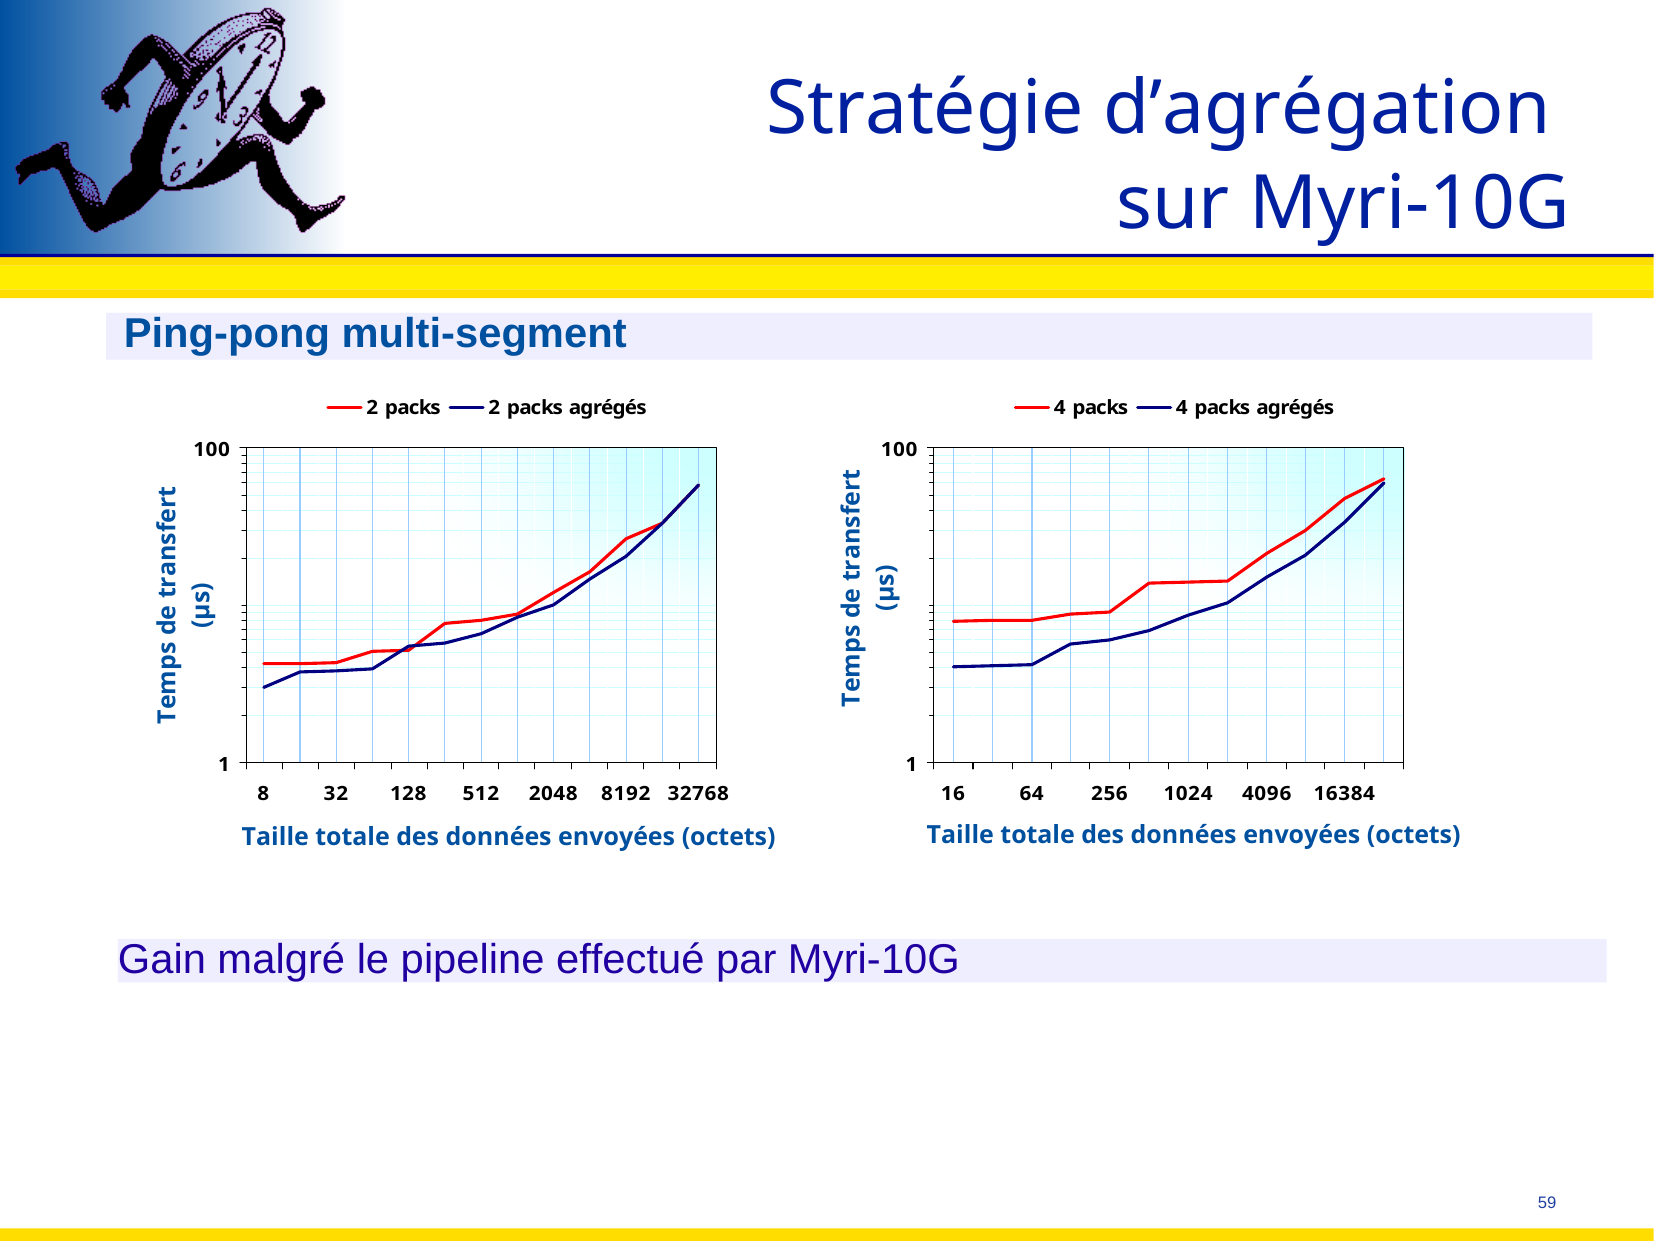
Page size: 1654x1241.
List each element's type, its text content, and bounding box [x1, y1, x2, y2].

chart [861, 383, 1524, 826]
picture [14, 0, 353, 245]
title Stratégie d’agrégation sur Myri-10G [372, 49, 1571, 257]
text_box Taille totale des données envoyées (octets) [911, 809, 1477, 859]
text_box Taille totale des données envoyées (octets) [226, 811, 792, 861]
text_box Temps de transfert (µs) [824, 435, 889, 742]
text_box Gain malgré le pipeline effectué par Myri-10G [117, 939, 1607, 983]
text_box Temps de transfert (µs) [140, 452, 205, 759]
list Ping-pong multi-segment [106, 312, 1593, 360]
chart [173, 383, 837, 826]
